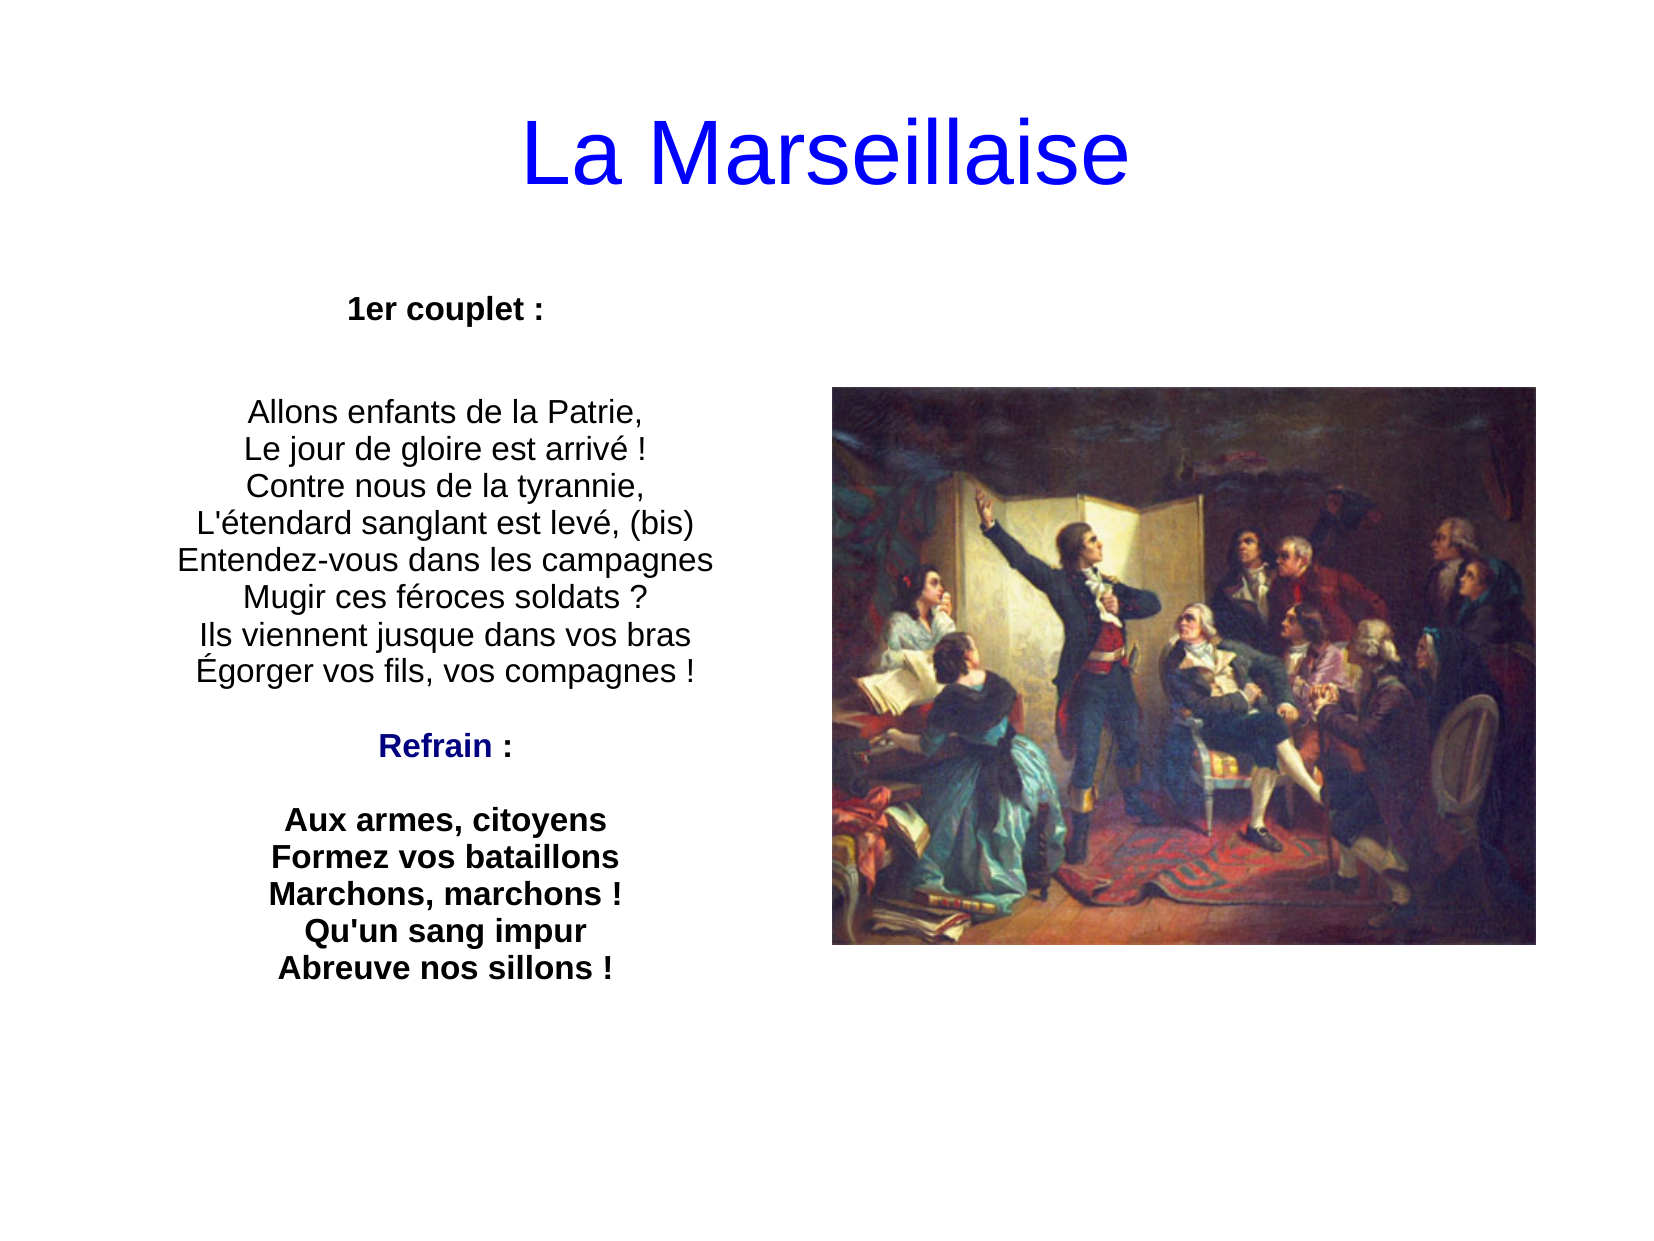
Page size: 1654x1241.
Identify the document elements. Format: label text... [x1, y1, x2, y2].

list 1er couplet : Allons enfants de la Patrie, Le jour de gloire est arrivé ! Contre nous de la tyrannie, L'étendard sanglant est levé, (bis) Entendez-vous dans les campagnes Mugir ces féroces soldats ? Ils viennent jusque dans vos bras Égorger vos fils, vos compagnes ! Refrain : Aux armes, citoyens Formez vos bataillons Marchons, marchons ! Qu'un sang impur Abreuve nos sillons ! [82, 290, 809, 1093]
picture [832, 387, 1536, 945]
title La Marseillaise [82, 49, 1571, 257]
